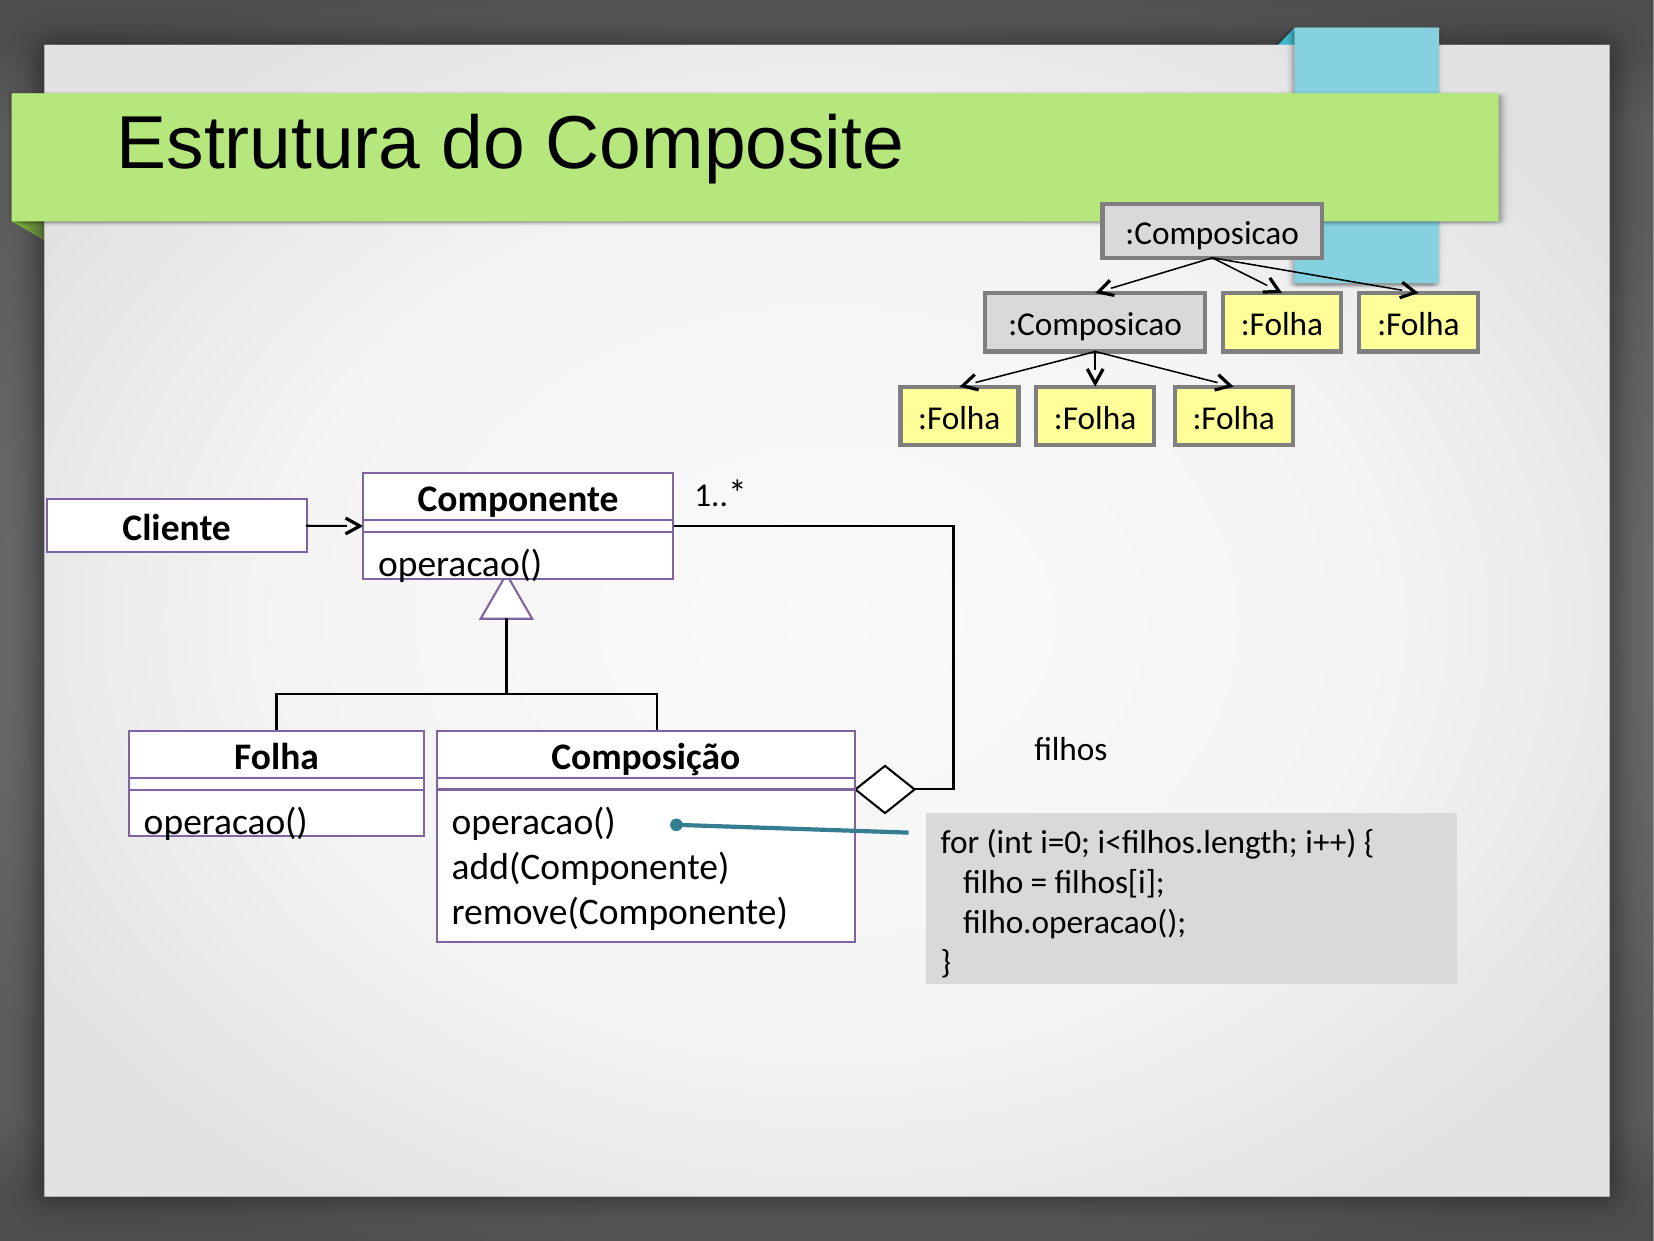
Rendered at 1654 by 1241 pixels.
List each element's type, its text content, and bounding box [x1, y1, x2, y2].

text_box [128, 777, 425, 789]
text_box Folha [128, 730, 425, 777]
text_box Componente [363, 473, 674, 520]
text_box [480, 579, 533, 619]
text_box [363, 520, 674, 531]
text_box operacao() add(Componente) remove(Componente) [436, 789, 855, 942]
text_box operacao() [128, 789, 425, 837]
text_box Cliente [46, 499, 307, 553]
text_box [436, 765, 914, 814]
text_box :Folha [1174, 386, 1293, 446]
text_box :Folha [900, 386, 1019, 446]
text_box :Folha [1223, 292, 1342, 352]
title Estrutura do Composite [75, 45, 1426, 233]
text_box :Folha [1359, 292, 1478, 352]
text_box for (int i=0; i<filhos.length; i++) { filho = filhos[i]; filho.operacao(); } [926, 813, 1457, 984]
text_box filhos [1019, 719, 1123, 775]
text_box :Composicao [985, 292, 1205, 352]
text_box Composição [436, 730, 855, 777]
picture [0, 0, 1654, 1241]
text_box :Composicao [1102, 203, 1323, 258]
text_box 1..* [679, 461, 762, 522]
text_box :Folha [1036, 386, 1155, 446]
text_box operacao() [363, 531, 674, 579]
